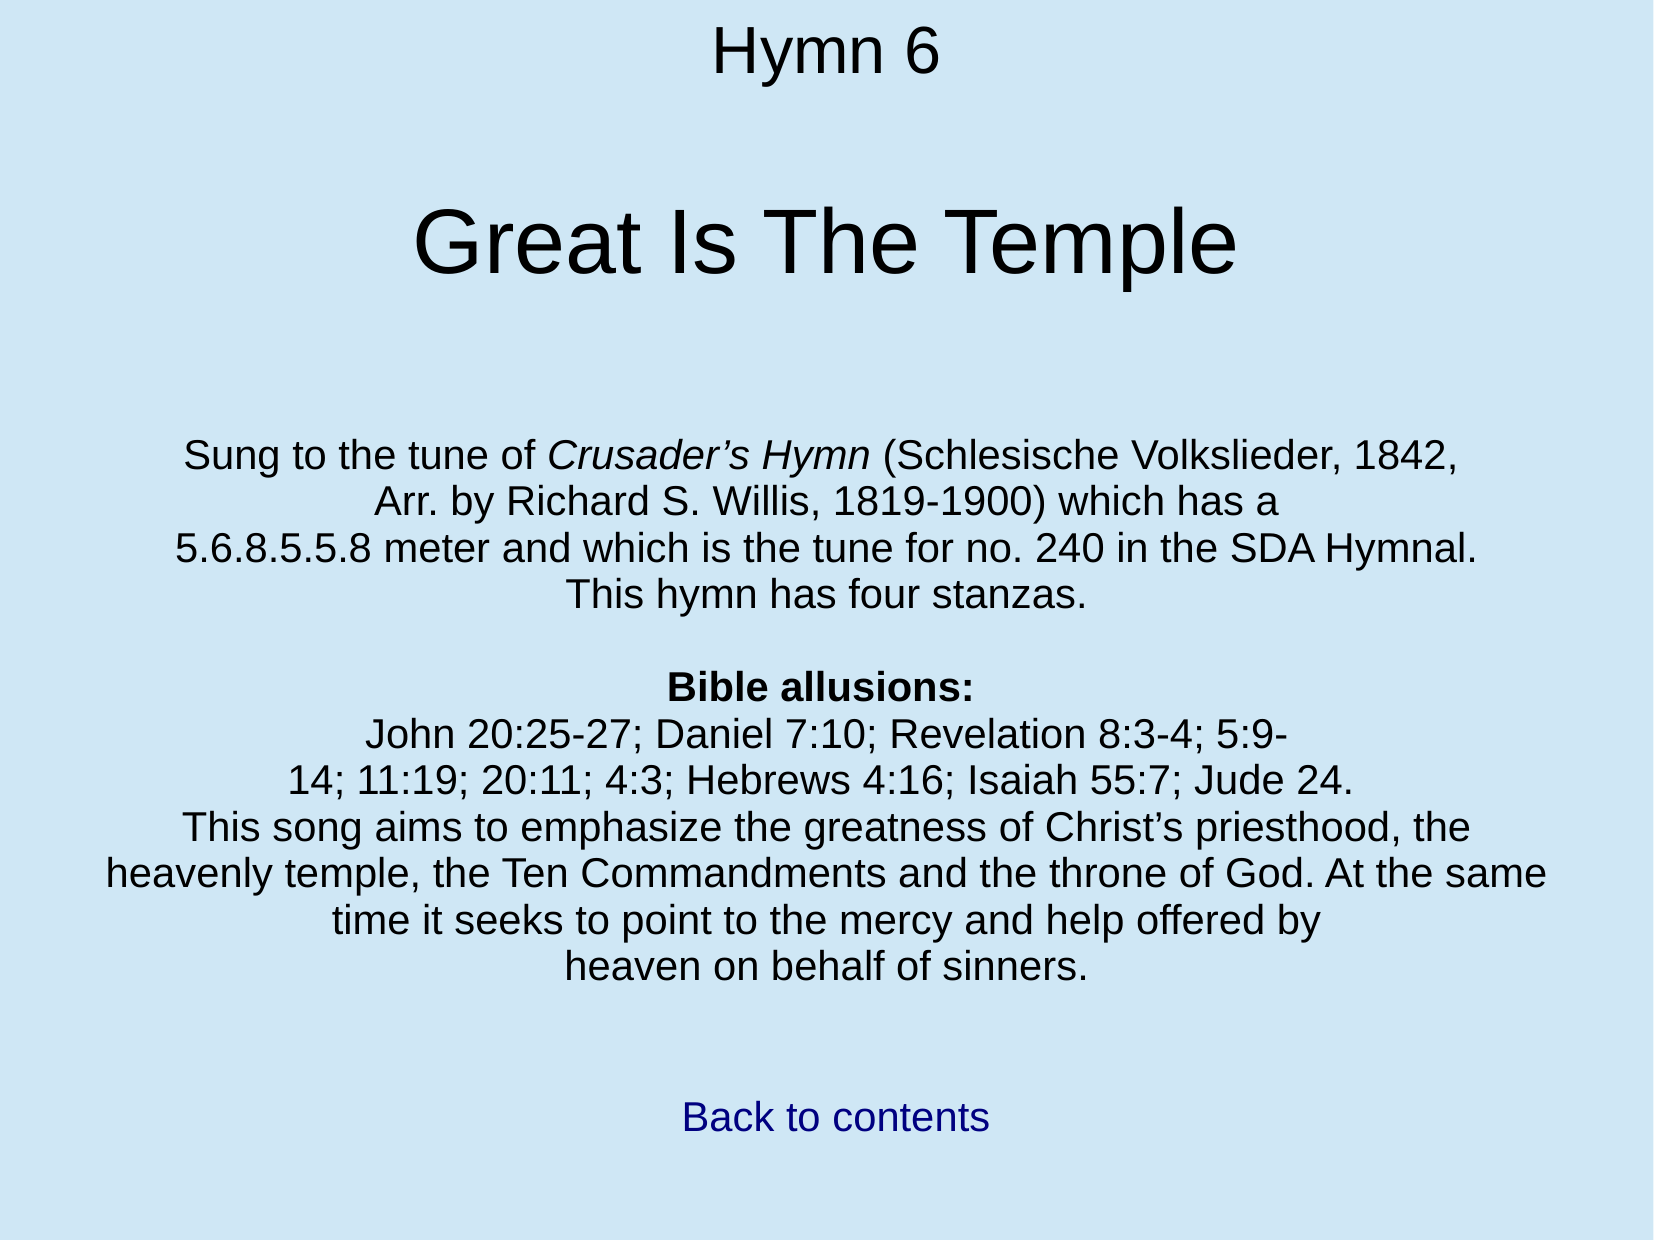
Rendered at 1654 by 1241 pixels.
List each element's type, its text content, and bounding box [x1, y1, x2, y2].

title Hymn 6 Great Is The Temple [82, 12, 1571, 290]
text_box Back to contents [82, 1070, 1571, 1146]
subtitle Sung to the tune of Crusader’s Hymn (Schlesische Volkslieder, 1842, Arr. by Richard S. Willis, 1819-1900) which has a 5.6.8.5.5.8 meter and which is the tune for no. 240 in the SDA Hymnal. This hymn has four stanzas. Bible allusions: John 20:25-27; Daniel 7:10; Revelation 8:3-4; 5:9- 14; 11:19; 20:11; 4:3; Hebrews 4:16; Isaiah 55:7; Jude 24. This song aims to emphasize the greatness of Christ’s priesthood, the heavenly temple, the Ten Commandments and the throne of God. At the same time it seeks to point to the mercy and help offered by heaven on behalf of sinners. [82, 290, 1571, 1010]
